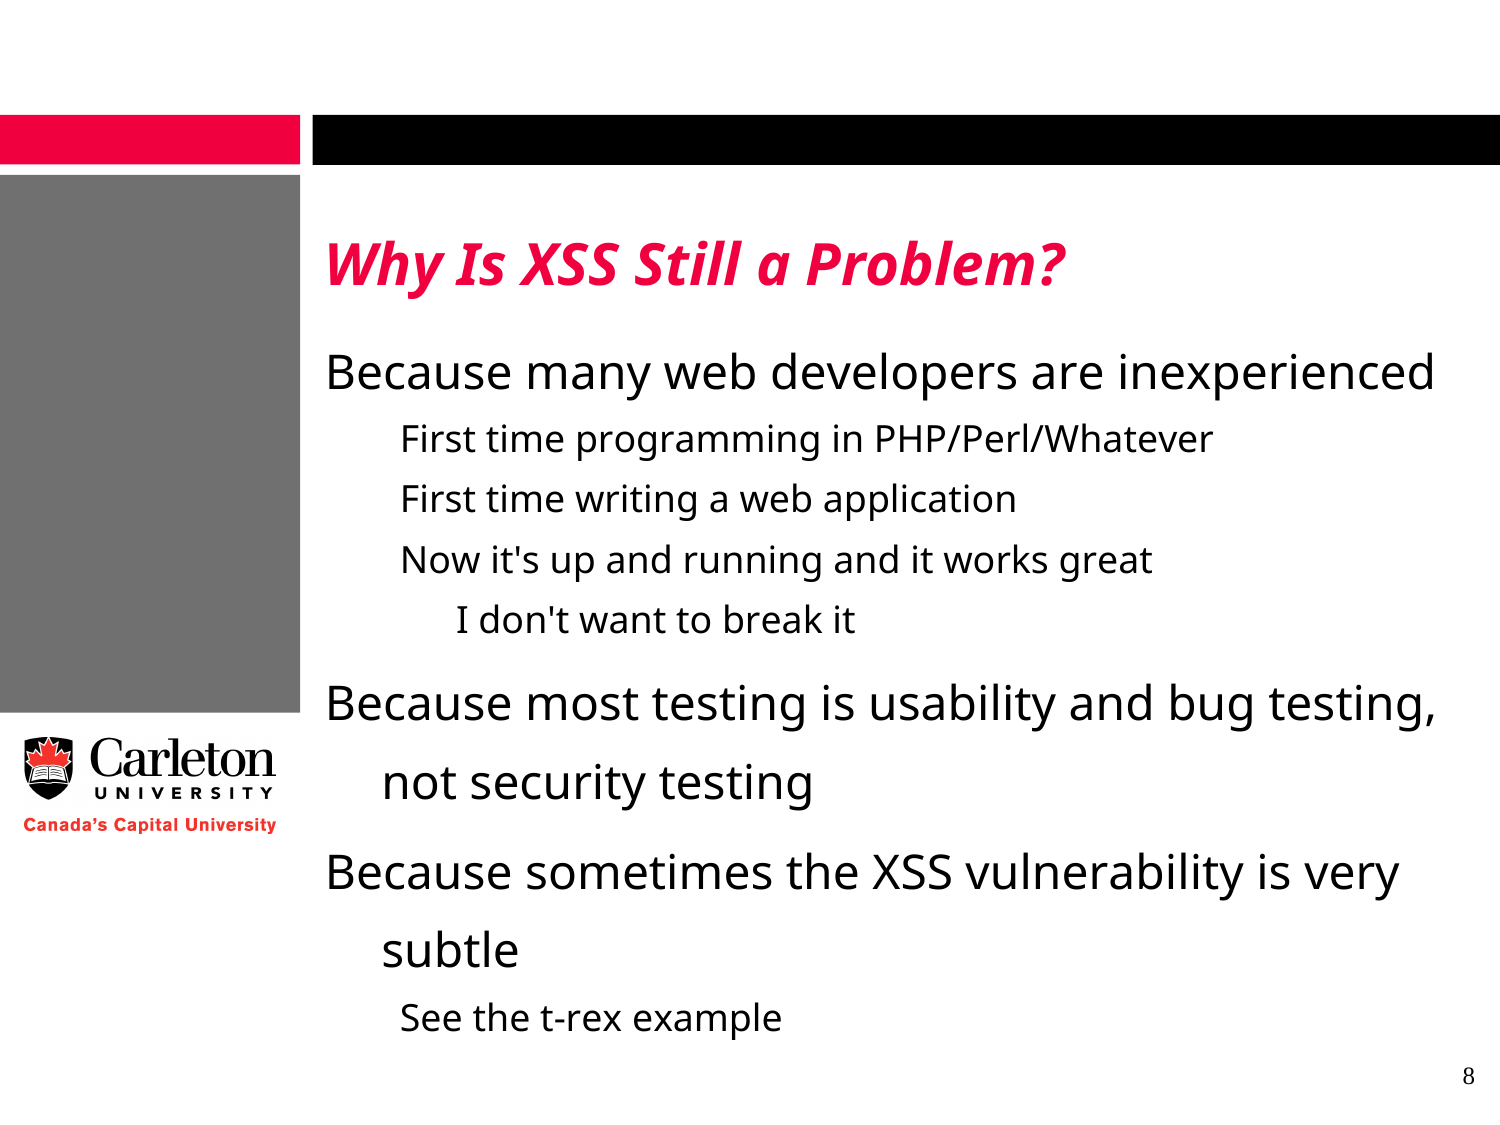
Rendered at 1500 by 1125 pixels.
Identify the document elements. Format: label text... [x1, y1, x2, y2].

title Why Is XSS Still a Problem? [324, 187, 1450, 324]
list Because many web developers are inexperienced First time programming in PHP/Perl/Whatever First time writing a web application Now it's up and running and it works great I don't want to break it Because most testing is usability and bug testing, not security testing Because sometimes the XSS vulnerability is very subtle See the t-rex example [324, 324, 1450, 1051]
picture [24, 737, 276, 834]
